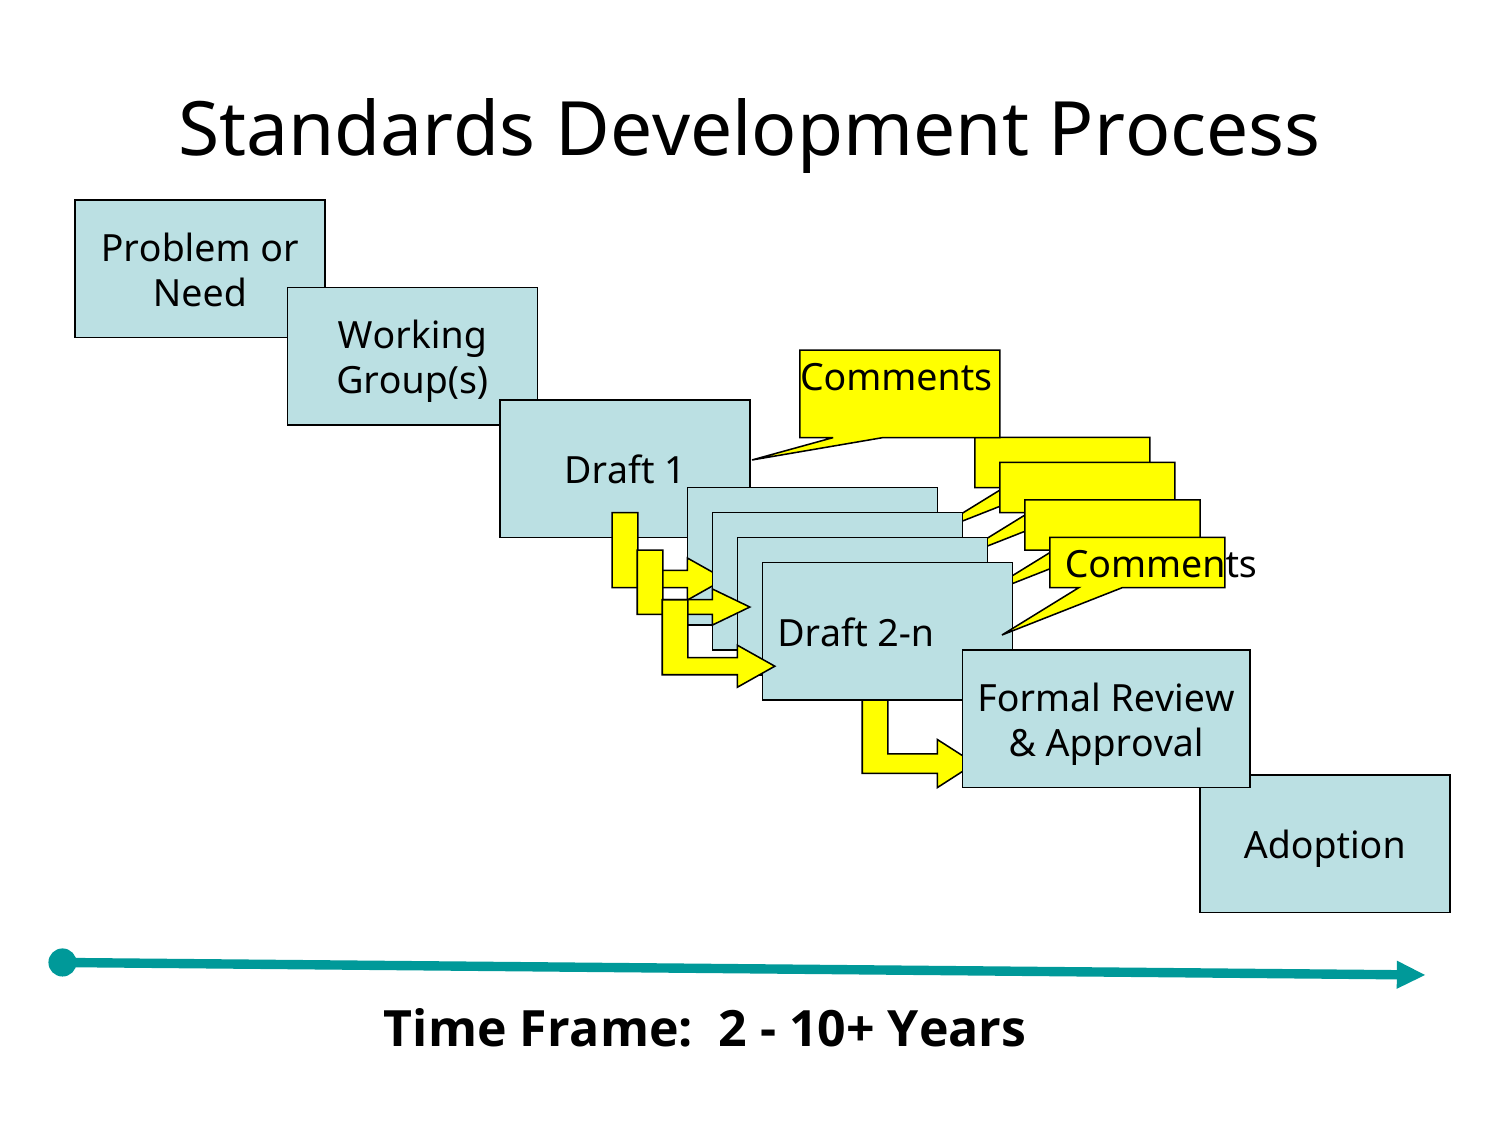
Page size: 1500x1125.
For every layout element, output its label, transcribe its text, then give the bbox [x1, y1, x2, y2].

text_box [862, 701, 962, 788]
text_box Draft 2-n [688, 615, 712, 626]
text_box Draft 2-n [737, 537, 988, 658]
text_box Draft 2-n [762, 562, 1013, 701]
text_box Formal Review & Approval [962, 649, 1250, 788]
text_box Comments [785, 345, 1008, 406]
text_box Working Group(s) [287, 287, 538, 426]
text_box [1013, 553, 1049, 584]
text_box Comments [1002, 537, 1225, 635]
text_box Time Frame: 2 - 10+ Years [369, 988, 1055, 1065]
text_box Draft 1 [499, 400, 751, 538]
text_box [612, 512, 775, 688]
text_box Draft 2-n [712, 512, 963, 600]
text_box [752, 406, 1201, 551]
title Standards Development Process [112, 62, 1388, 188]
text_box Draft 2-n [712, 614, 737, 651]
text_box Adoption [1199, 775, 1450, 913]
text_box Draft 2-n [687, 487, 938, 571]
text_box Draft 2-n [692, 587, 712, 599]
text_box Problem or Need [74, 199, 325, 338]
